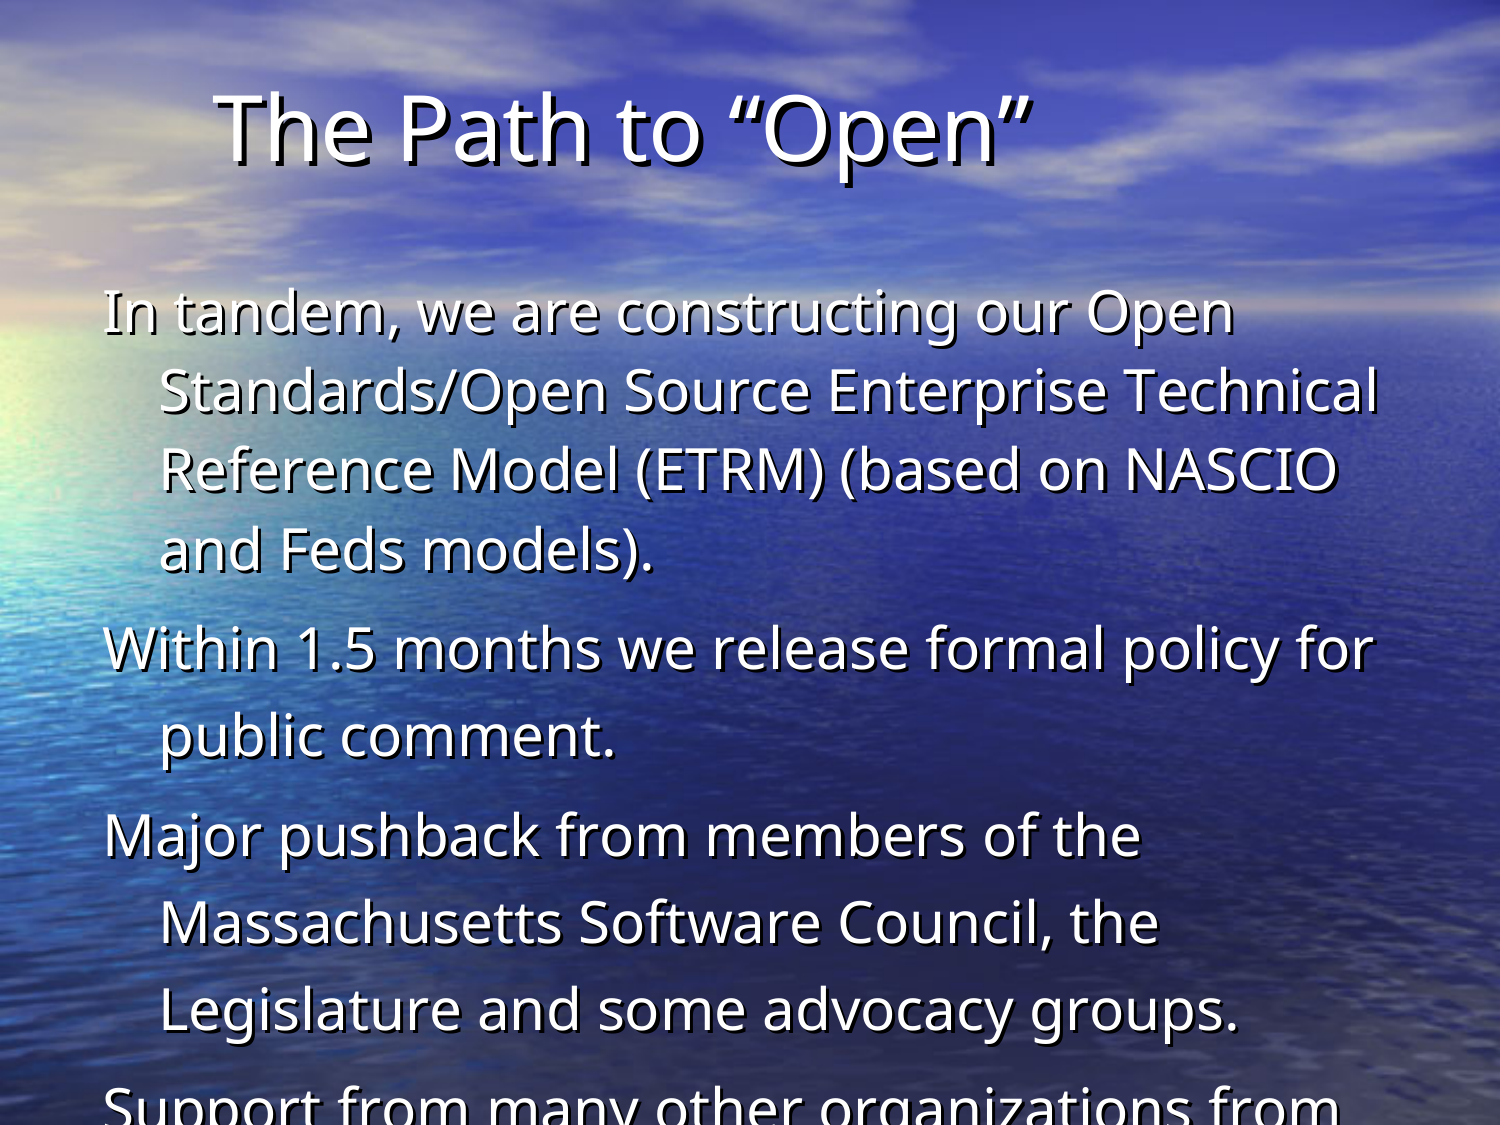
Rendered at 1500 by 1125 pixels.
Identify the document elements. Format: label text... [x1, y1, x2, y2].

list In tandem, we are constructing our Open Standards/Open Source Enterprise Technical Reference Model (ETRM) (based on NASCIO and Feds models). Within 1.5 months we release formal policy for public comment. Major pushback from members of the Massachusetts Software Council, the Legislature and some advocacy groups. Support from many other organizations from around the world. [87, 262, 1450, 1125]
picture [0, 0, 1500, 1125]
title The Path to “Open” [197, 70, 1500, 196]
